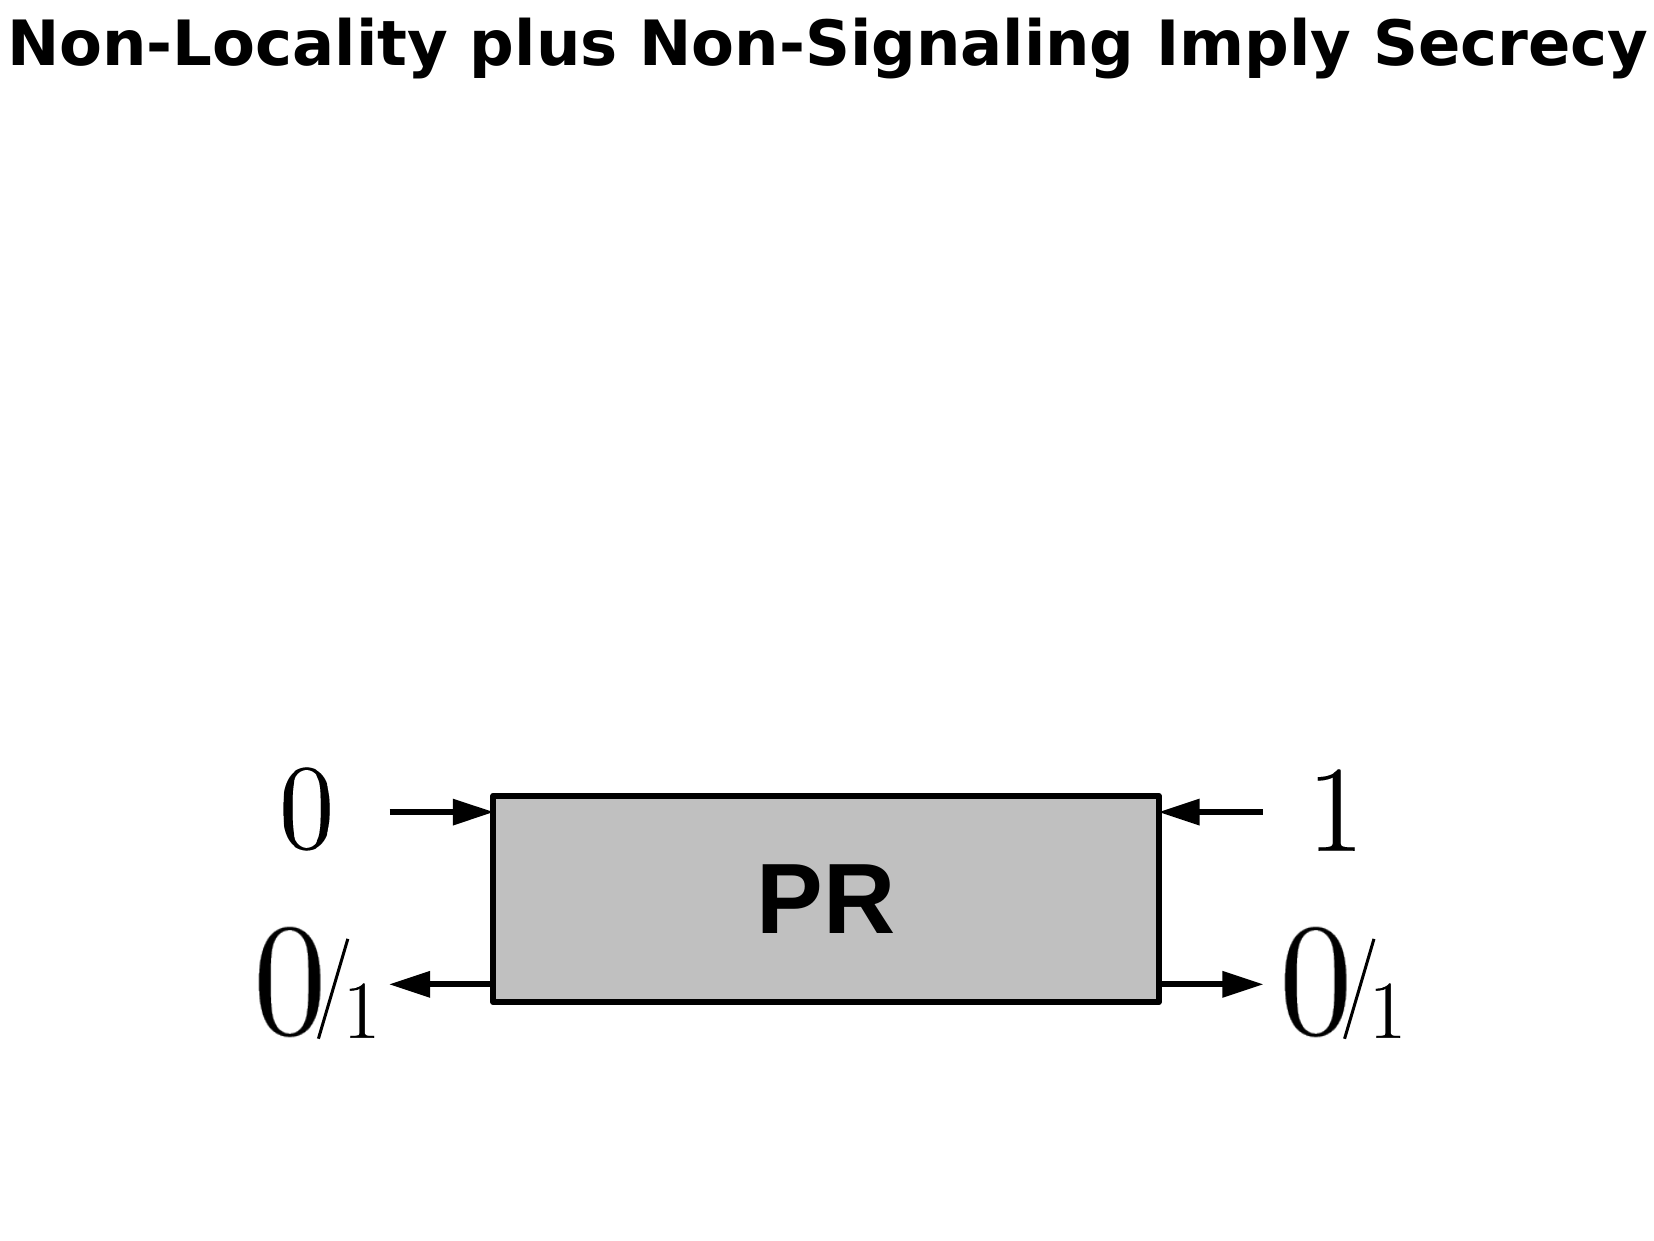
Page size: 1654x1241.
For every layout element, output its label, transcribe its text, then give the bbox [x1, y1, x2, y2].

picture [246, 916, 333, 1047]
picture [1306, 759, 1362, 864]
picture [1368, 976, 1405, 1046]
text_box Non-Locality plus Non-Signaling Imply Secrecy [0, 0, 1654, 110]
text_box PR [493, 795, 1159, 1003]
picture [342, 976, 379, 1046]
picture [273, 759, 339, 858]
picture [1272, 916, 1359, 1047]
